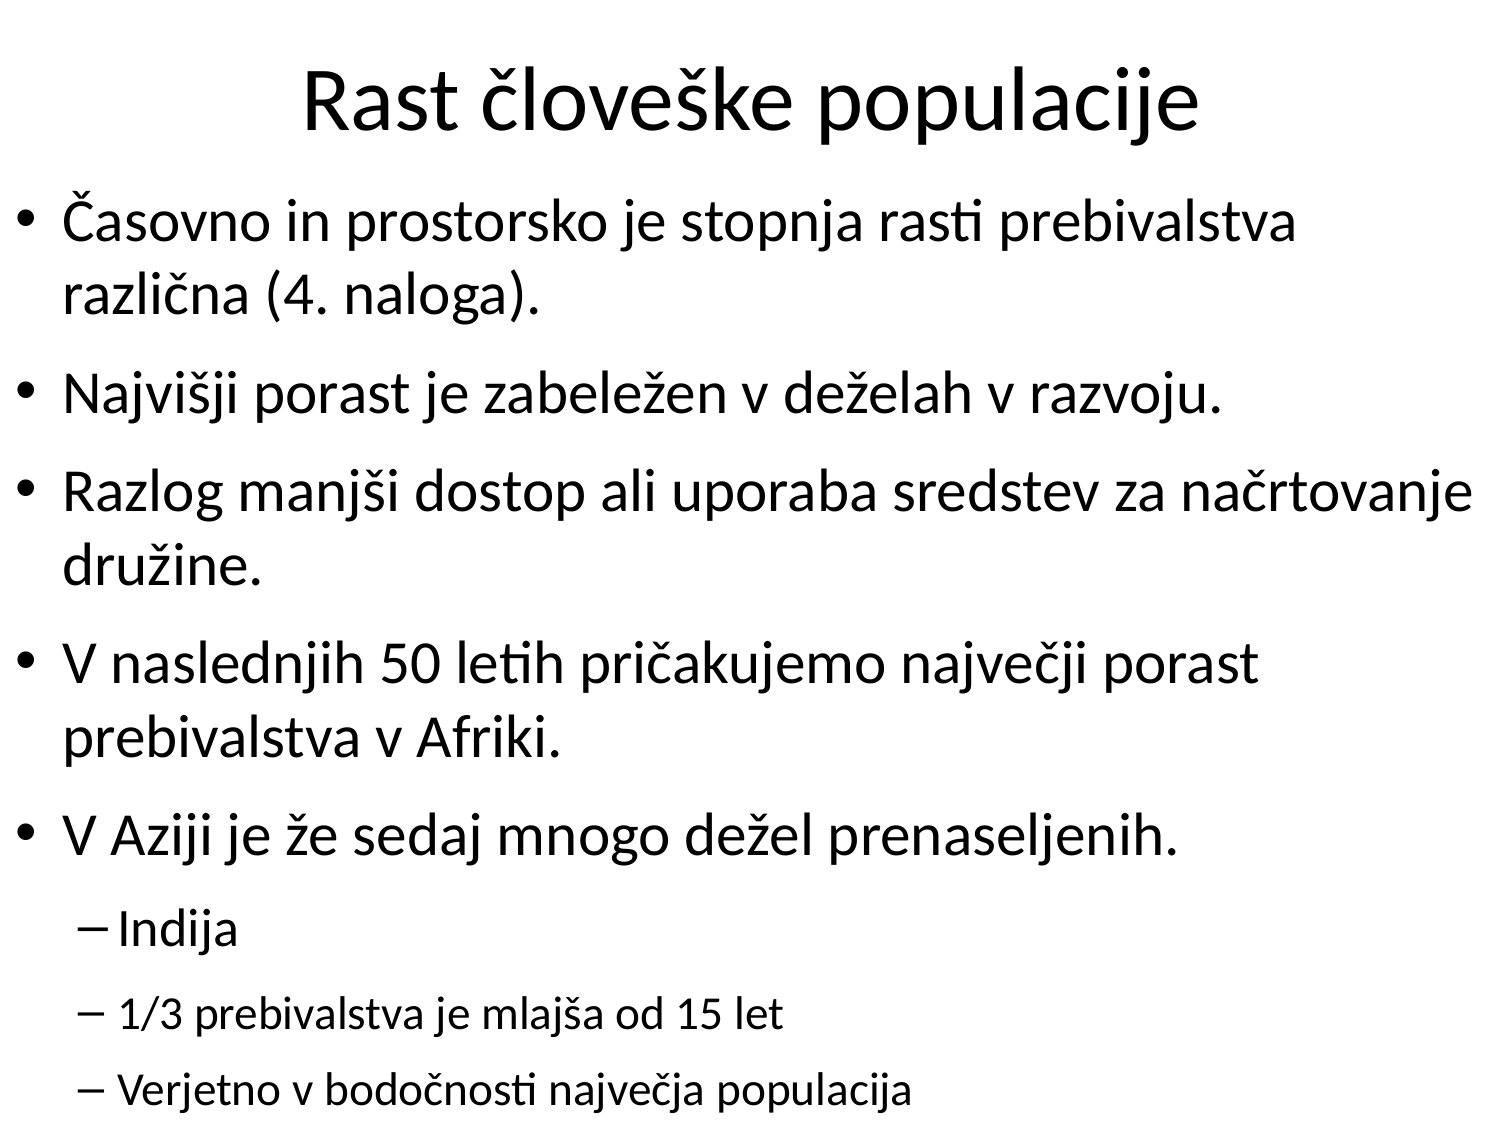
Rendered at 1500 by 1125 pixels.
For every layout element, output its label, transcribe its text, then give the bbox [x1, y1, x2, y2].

title Rast človeške populacije [76, 0, 1427, 172]
list Časovno in prostorsko je stopnja rasti prebivalstva različna (4. naloga). Najvišji porast je zabeležen v deželah v razvoju. Razlog manjši dostop ali uporaba sredstev za načrtovanje družine. V naslednjih 50 letih pričakujemo največji porast prebivalstva v Afriki. V Aziji je že sedaj mnogo dežel prenaseljenih. Indija 1/3 prebivalstva je mlajša od 15 let Verjetno v bodočnosti največja populacija [0, 172, 1500, 1125]
